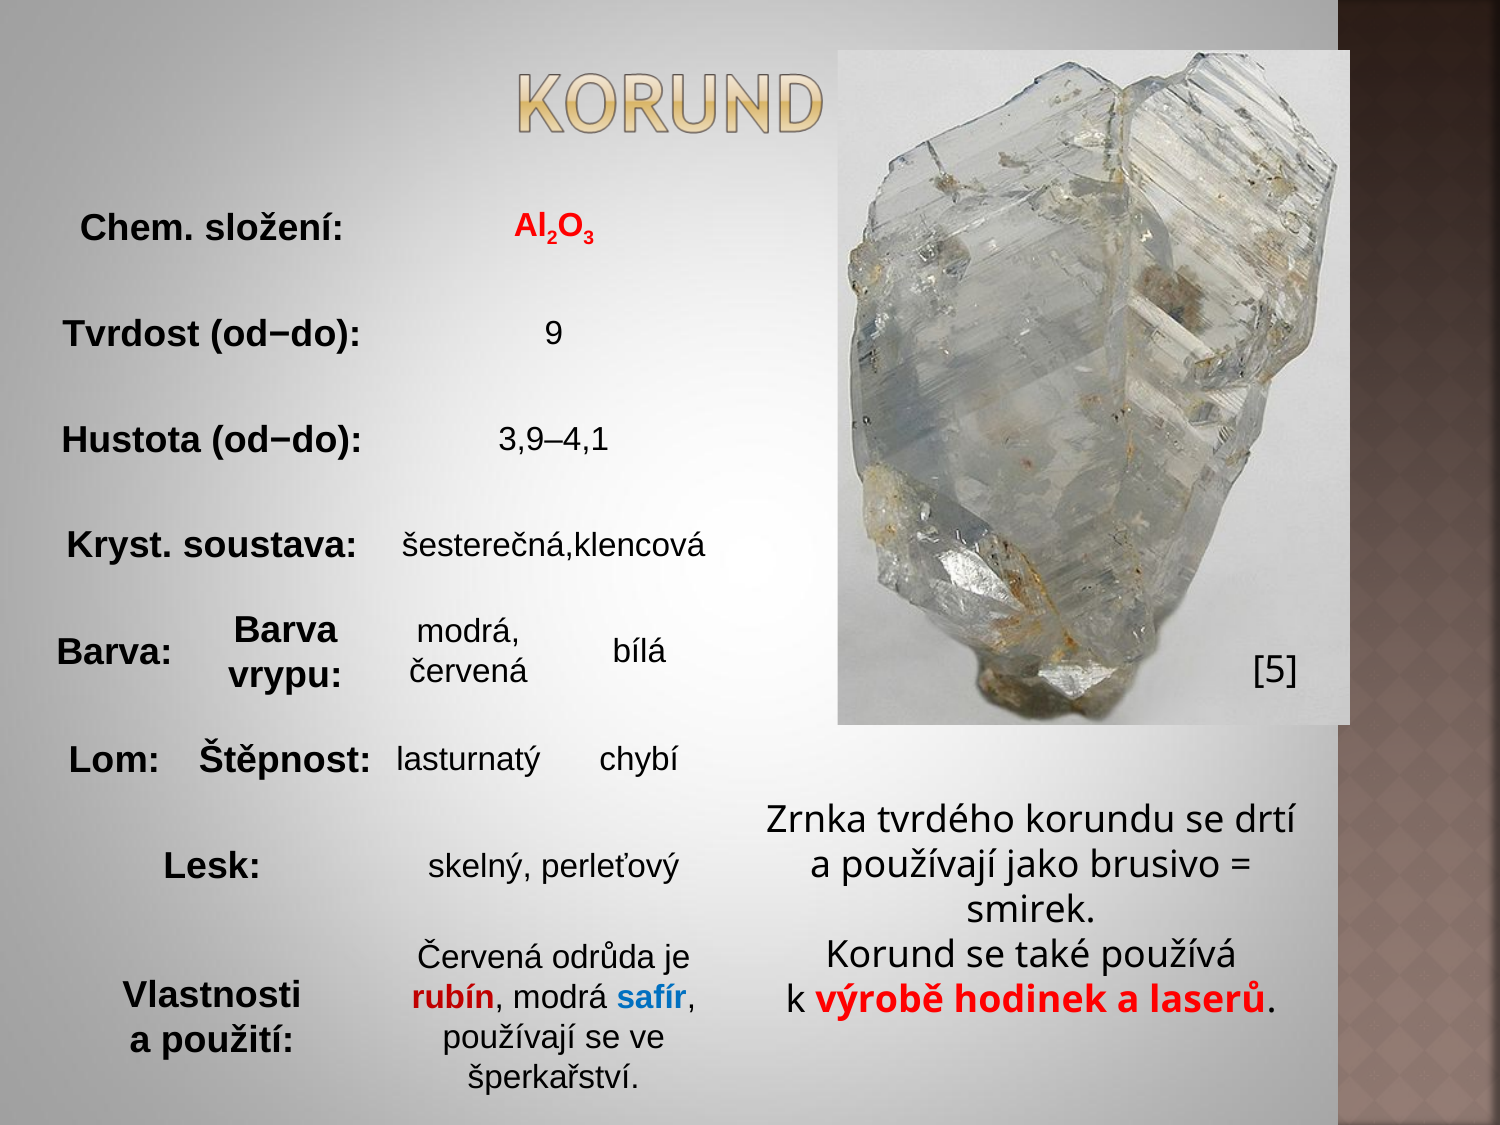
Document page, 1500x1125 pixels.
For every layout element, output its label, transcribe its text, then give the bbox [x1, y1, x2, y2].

table_cell Kryst. soustava: [41, 490, 383, 596]
table_cell modrá, červená [383, 596, 554, 703]
text_box Zrnka tvrdého korundu se drtí a používají jako brusivo = smirek. Korund se také používá k výrobě hodinek a laserů. [749, 787, 1313, 1073]
table_cell Tvrdost (od−do): [41, 278, 383, 384]
table_header Chem. složení: [41, 173, 383, 278]
table_cell lasturnatý [383, 703, 554, 811]
table_cell Vlastnosti a použití: [41, 917, 383, 1113]
table_cell 9 [383, 278, 725, 384]
table_cell skelný, perleťový [383, 811, 725, 917]
table_cell 3,9–4,1 [383, 384, 725, 490]
table_cell Červená odrůda je rubín, modrá safír, používají se ve šperkařství. [383, 917, 725, 1113]
text_box [75, 24, 1264, 198]
table_cell chybí [554, 703, 725, 811]
table_cell Barva: [41, 596, 188, 703]
table_cell Barva vrypu: [188, 596, 383, 703]
table_cell šesterečná,klencová [383, 490, 725, 596]
text_box [5] [1237, 637, 1326, 698]
table_cell Hustota (od−do): [41, 384, 383, 490]
table_cell Lom: [41, 703, 188, 811]
table_cell Štěpnost: [188, 703, 383, 811]
table_cell bílá [554, 596, 725, 703]
picture [0, 0, 1500, 1125]
table_cell Lesk: [41, 811, 383, 917]
table_header Al2O3 [383, 173, 725, 278]
